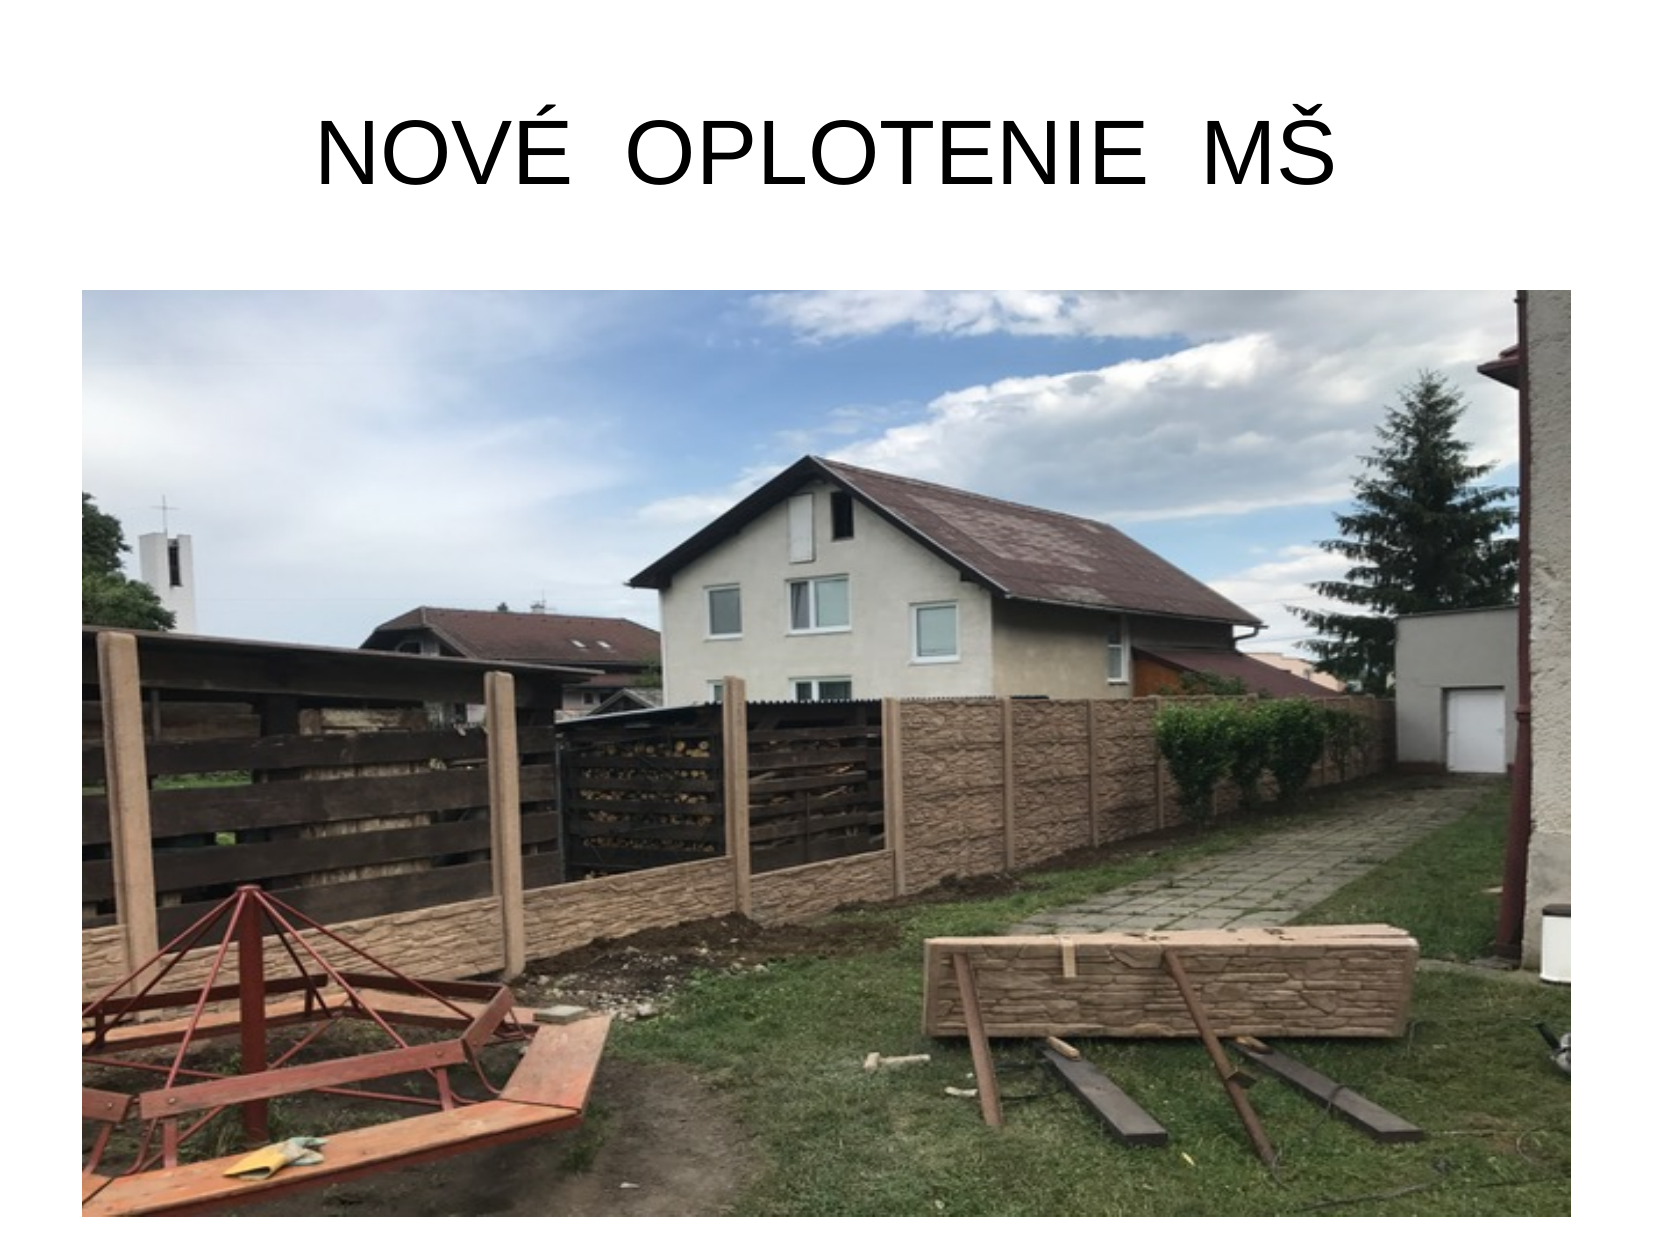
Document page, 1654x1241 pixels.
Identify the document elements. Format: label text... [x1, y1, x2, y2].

title NOVÉ OPLOTENIE MŠ [82, 49, 1571, 257]
picture [82, 290, 1571, 1217]
